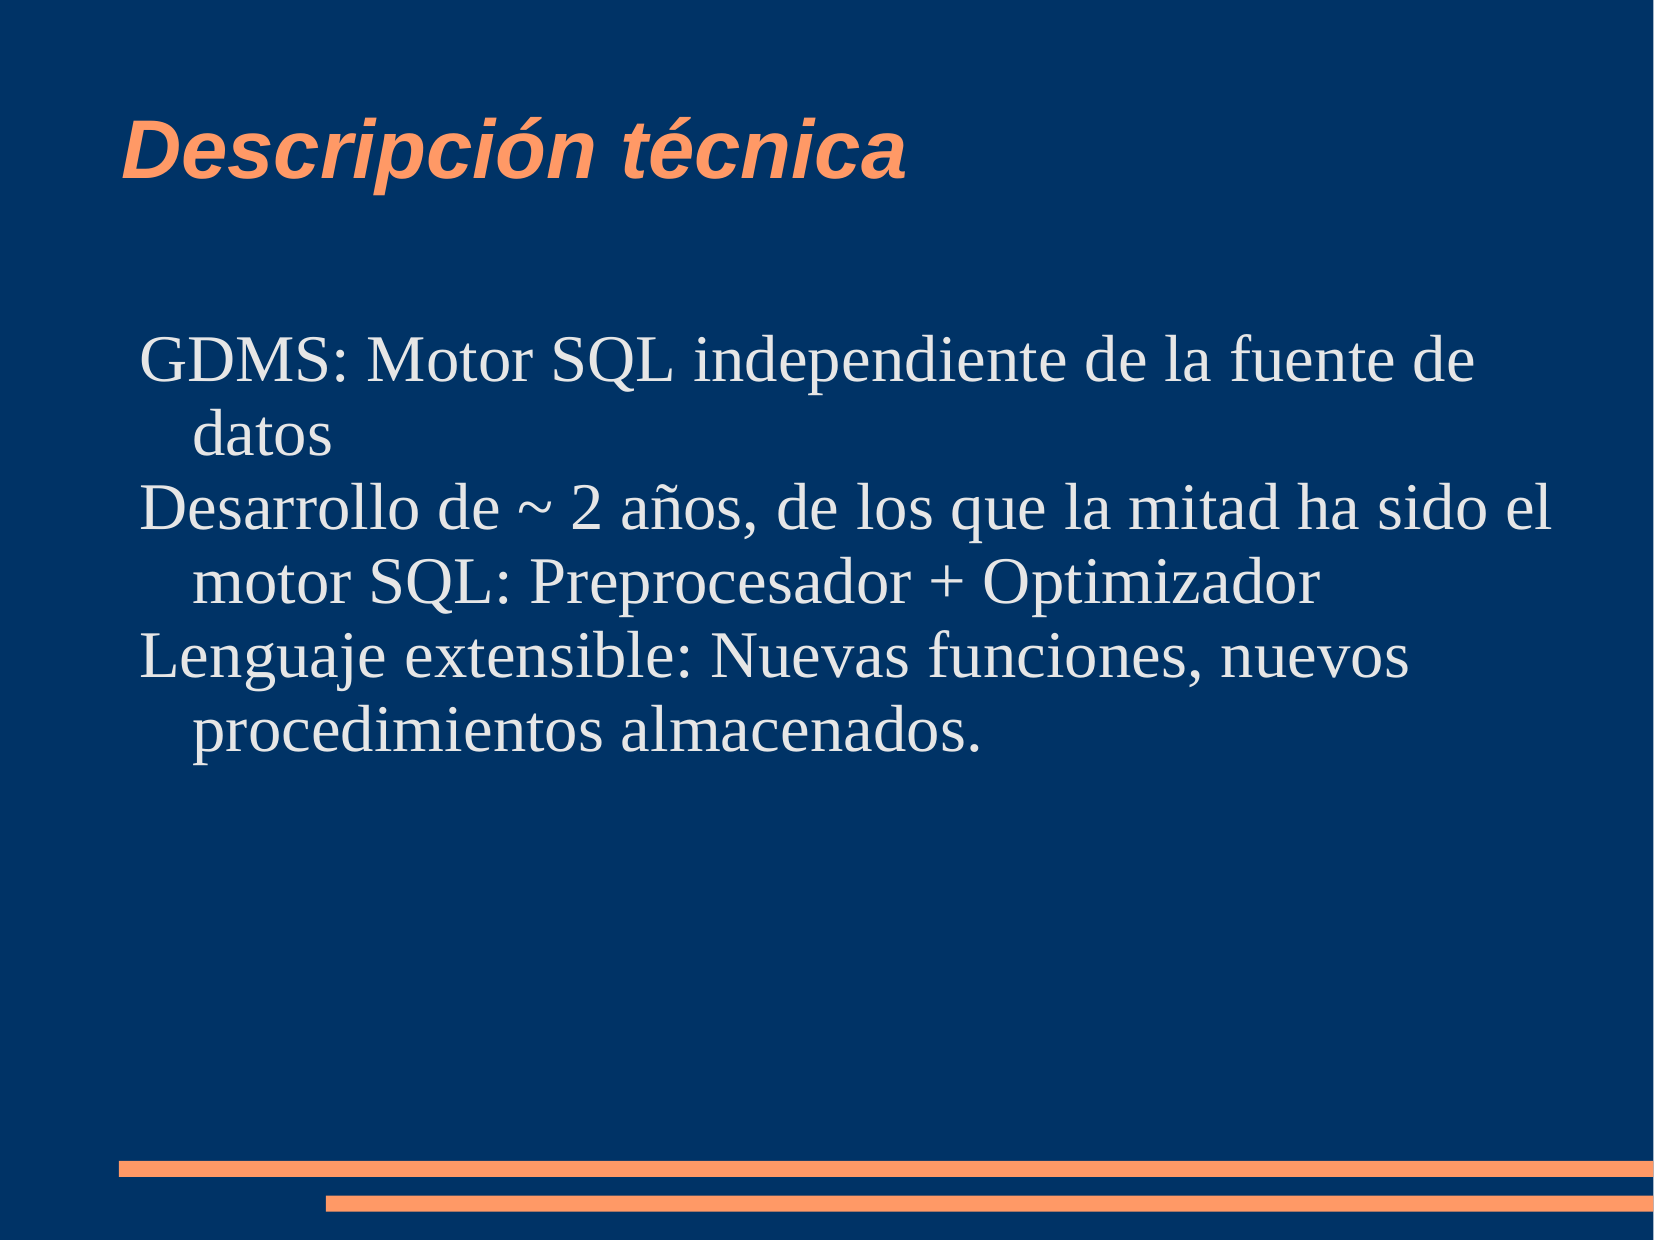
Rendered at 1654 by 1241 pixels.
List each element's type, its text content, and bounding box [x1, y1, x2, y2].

title Descripción técnica [121, 53, 1534, 247]
list GDMS: Motor SQL independiente de la fuente de datos Desarrollo de ~ 2 años, de los que la mitad ha sido el motor SQL: Preprocesador + Optimizador Lenguaje extensible: Nuevas funciones, nuevos procedimientos almacenados. [121, 322, 1561, 1118]
